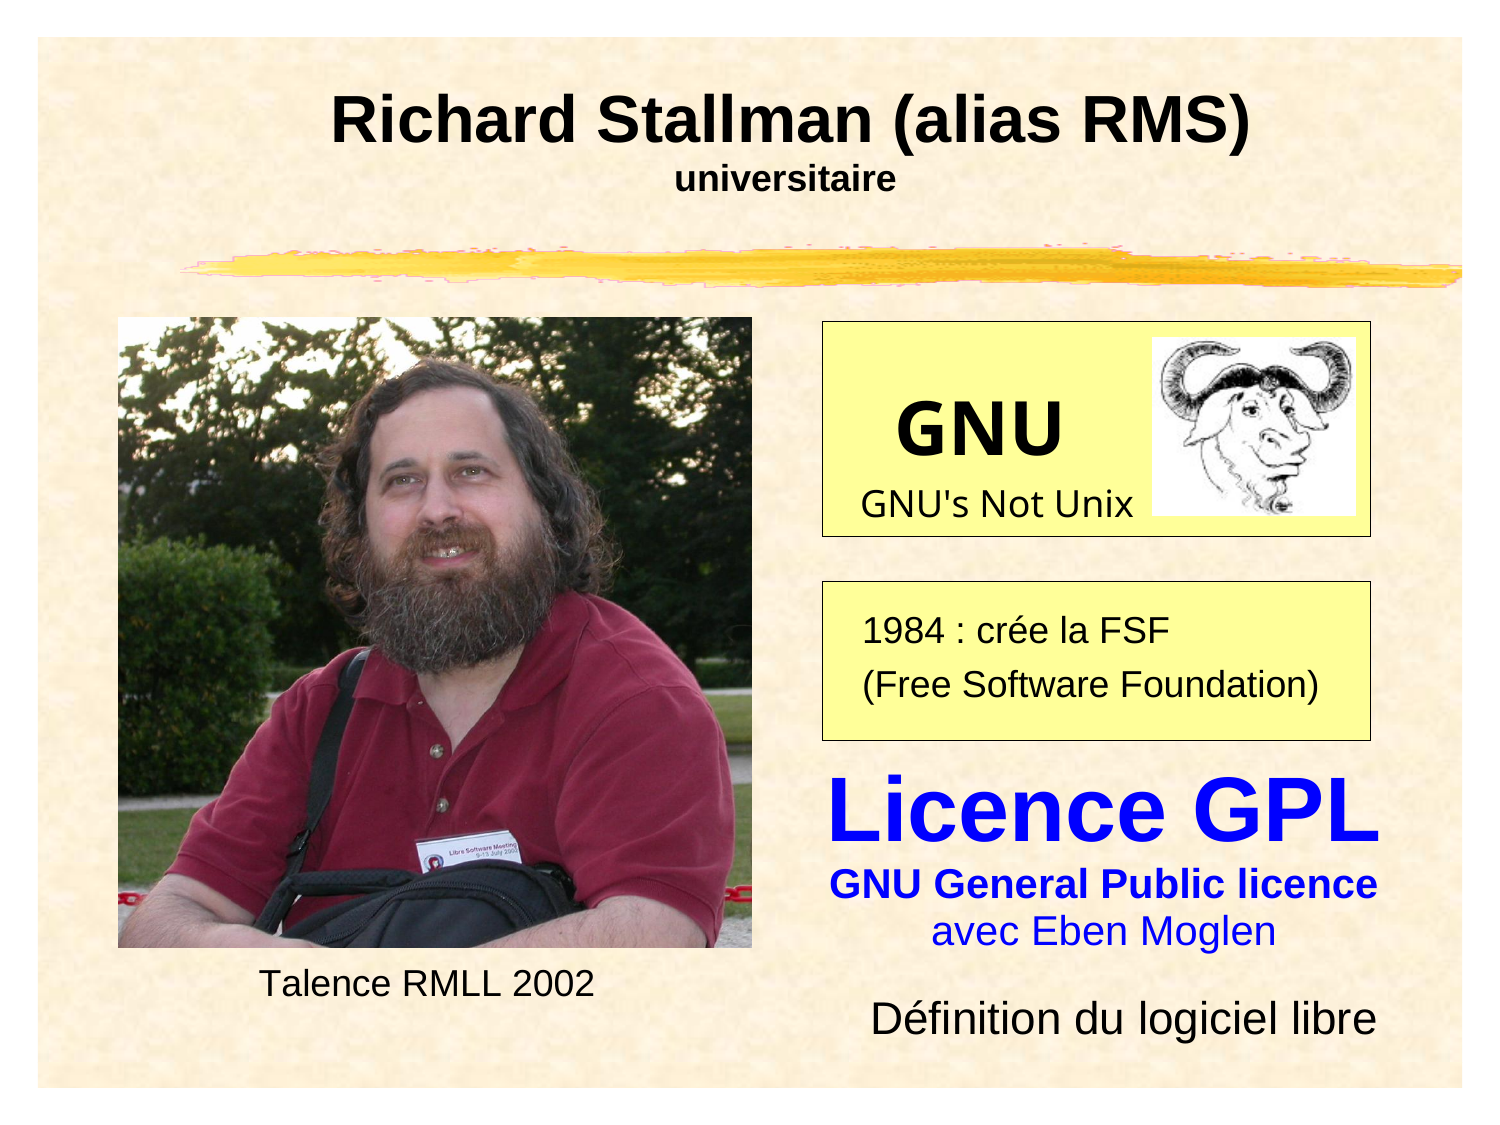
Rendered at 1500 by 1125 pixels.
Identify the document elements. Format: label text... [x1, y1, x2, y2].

text_box Richard Stallman (alias RMS) universitaire [318, 82, 1305, 200]
text_box Définition du logiciel libre [816, 992, 1421, 1045]
text_box [822, 581, 1371, 741]
text_box Licence GPL GNU General Public licence avec Eben Moglen [783, 758, 1413, 954]
text_box GNU GNU's Not Unix [837, 375, 1146, 513]
text_box Talence RMLL 2002 [246, 962, 624, 1007]
picture [37, 37, 1463, 1088]
text_box [822, 321, 1371, 537]
text_box 1984 : crée la FSF (Free Software Foundation) [844, 609, 1346, 717]
